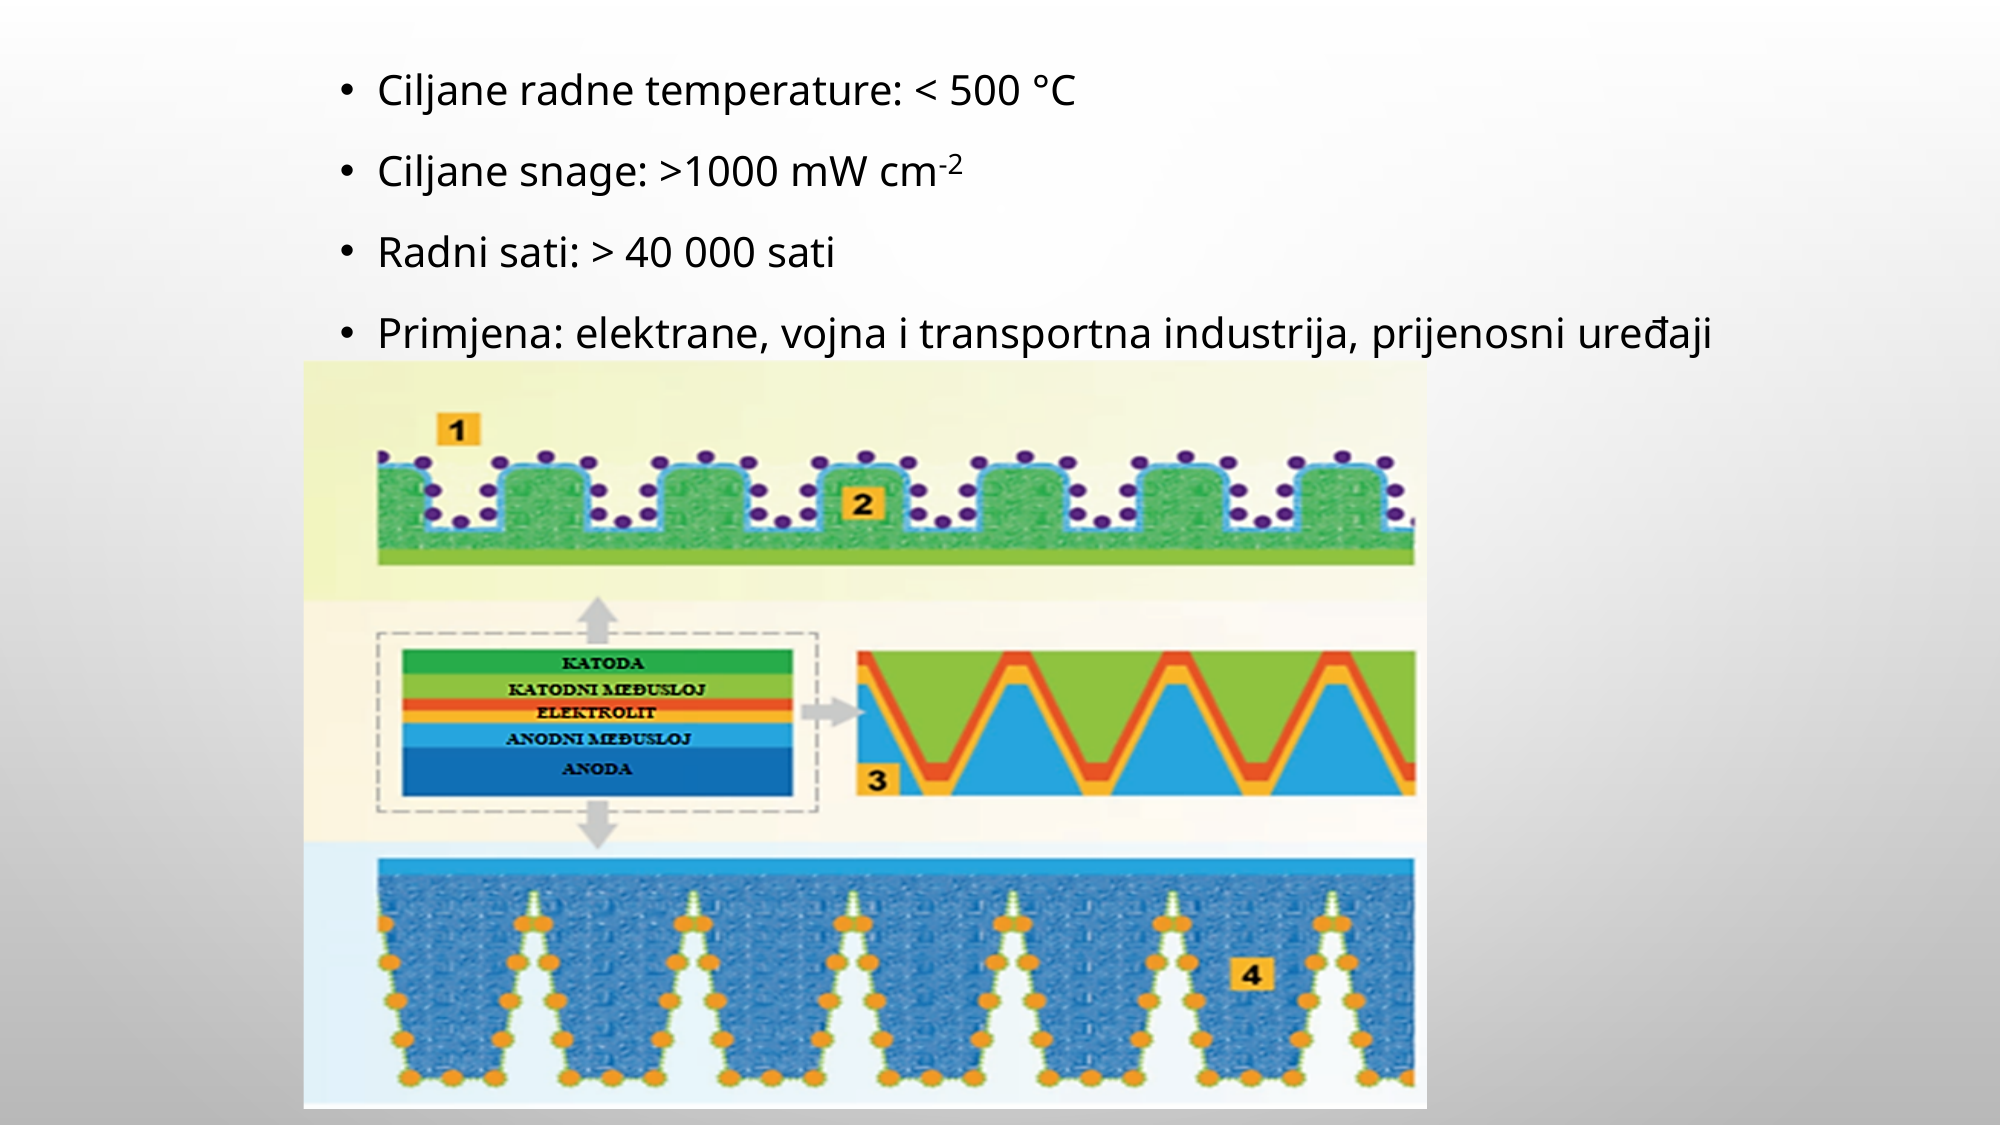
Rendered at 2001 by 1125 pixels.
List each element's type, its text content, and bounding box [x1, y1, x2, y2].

picture [303, 360, 1427, 1109]
list Ciljane radne temperature: < 500 °C Ciljane snage: >1000 mW cm-2 Radni sati: > 40 000 sati Primjena: elektrane, vojna i transportna industrija, prijenosni uređaji [324, 46, 1888, 970]
